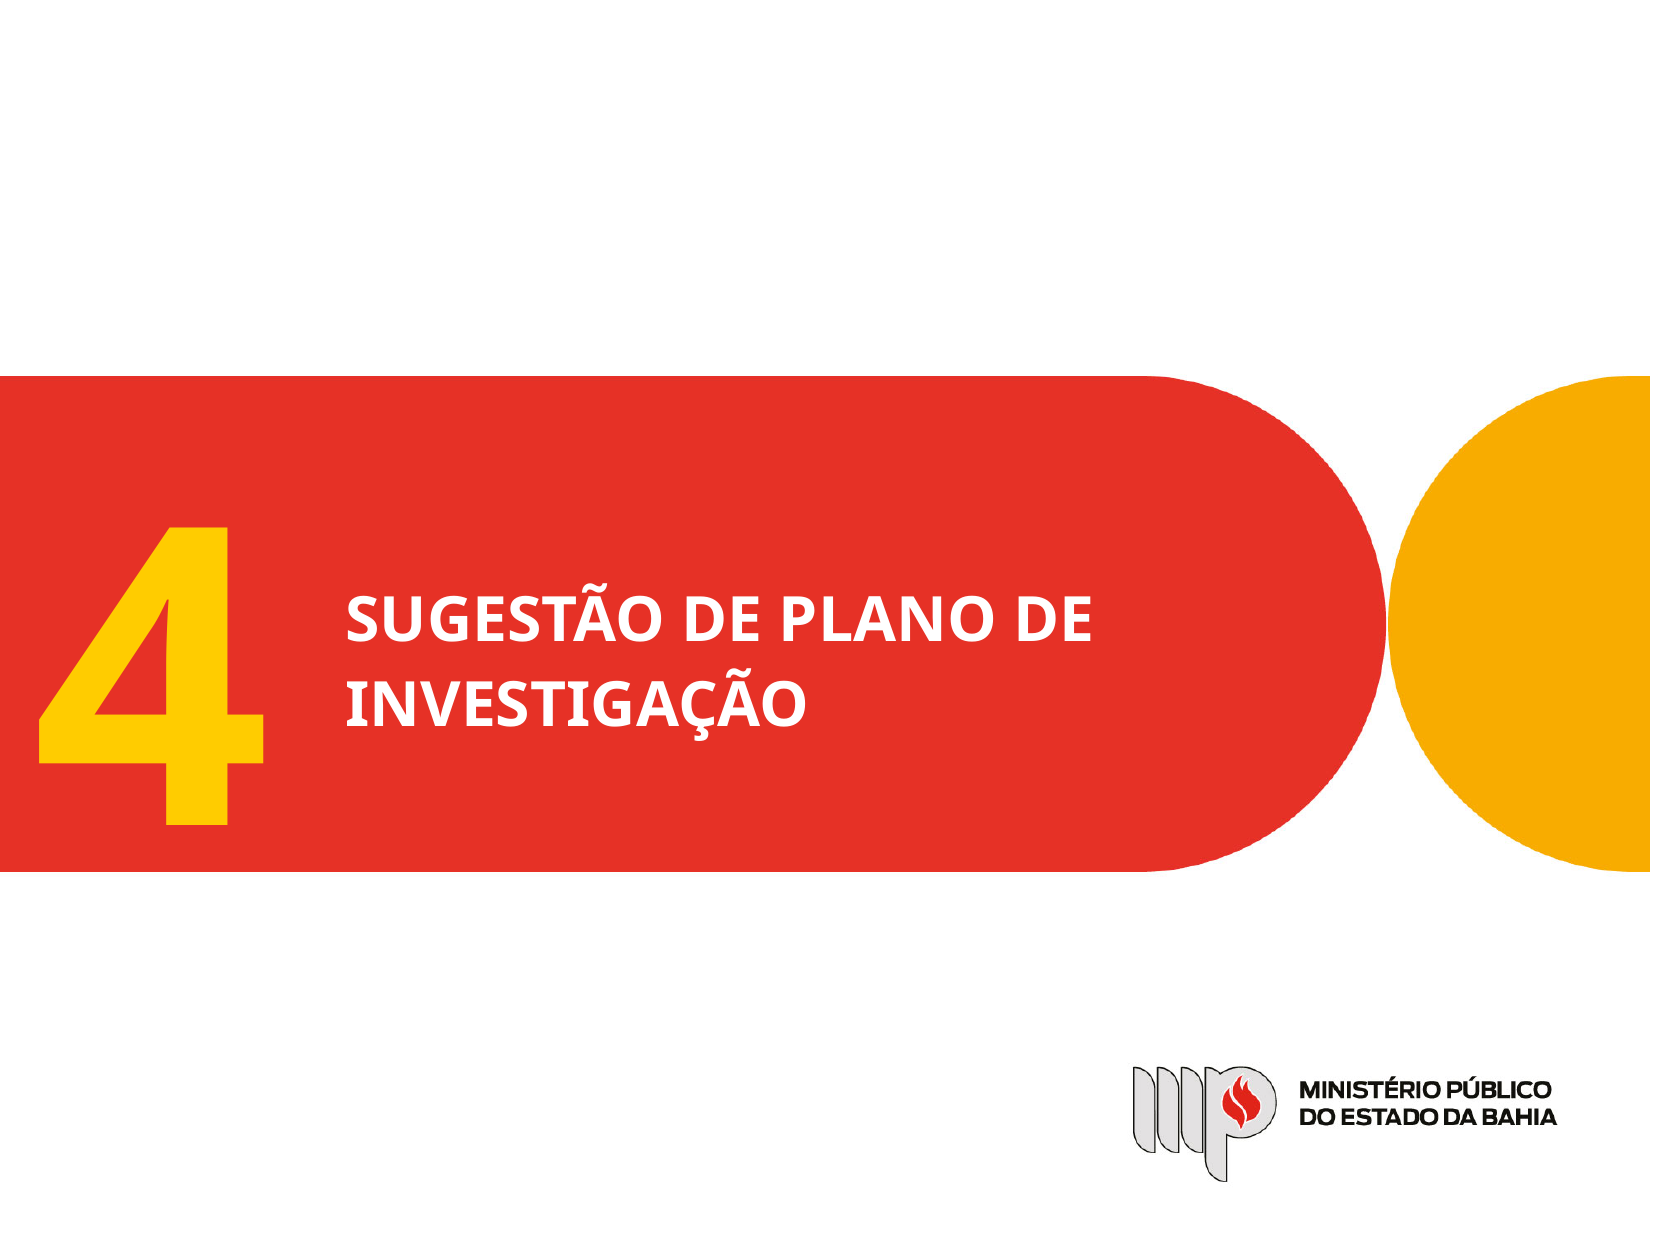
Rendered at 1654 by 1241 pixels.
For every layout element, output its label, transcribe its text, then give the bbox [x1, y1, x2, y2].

text_box 4 [17, 372, 331, 911]
text_box SUGESTÃO DE PLANO DE INVESTIGAÇÃO [330, 566, 1170, 732]
picture [0, 3, 1650, 1241]
